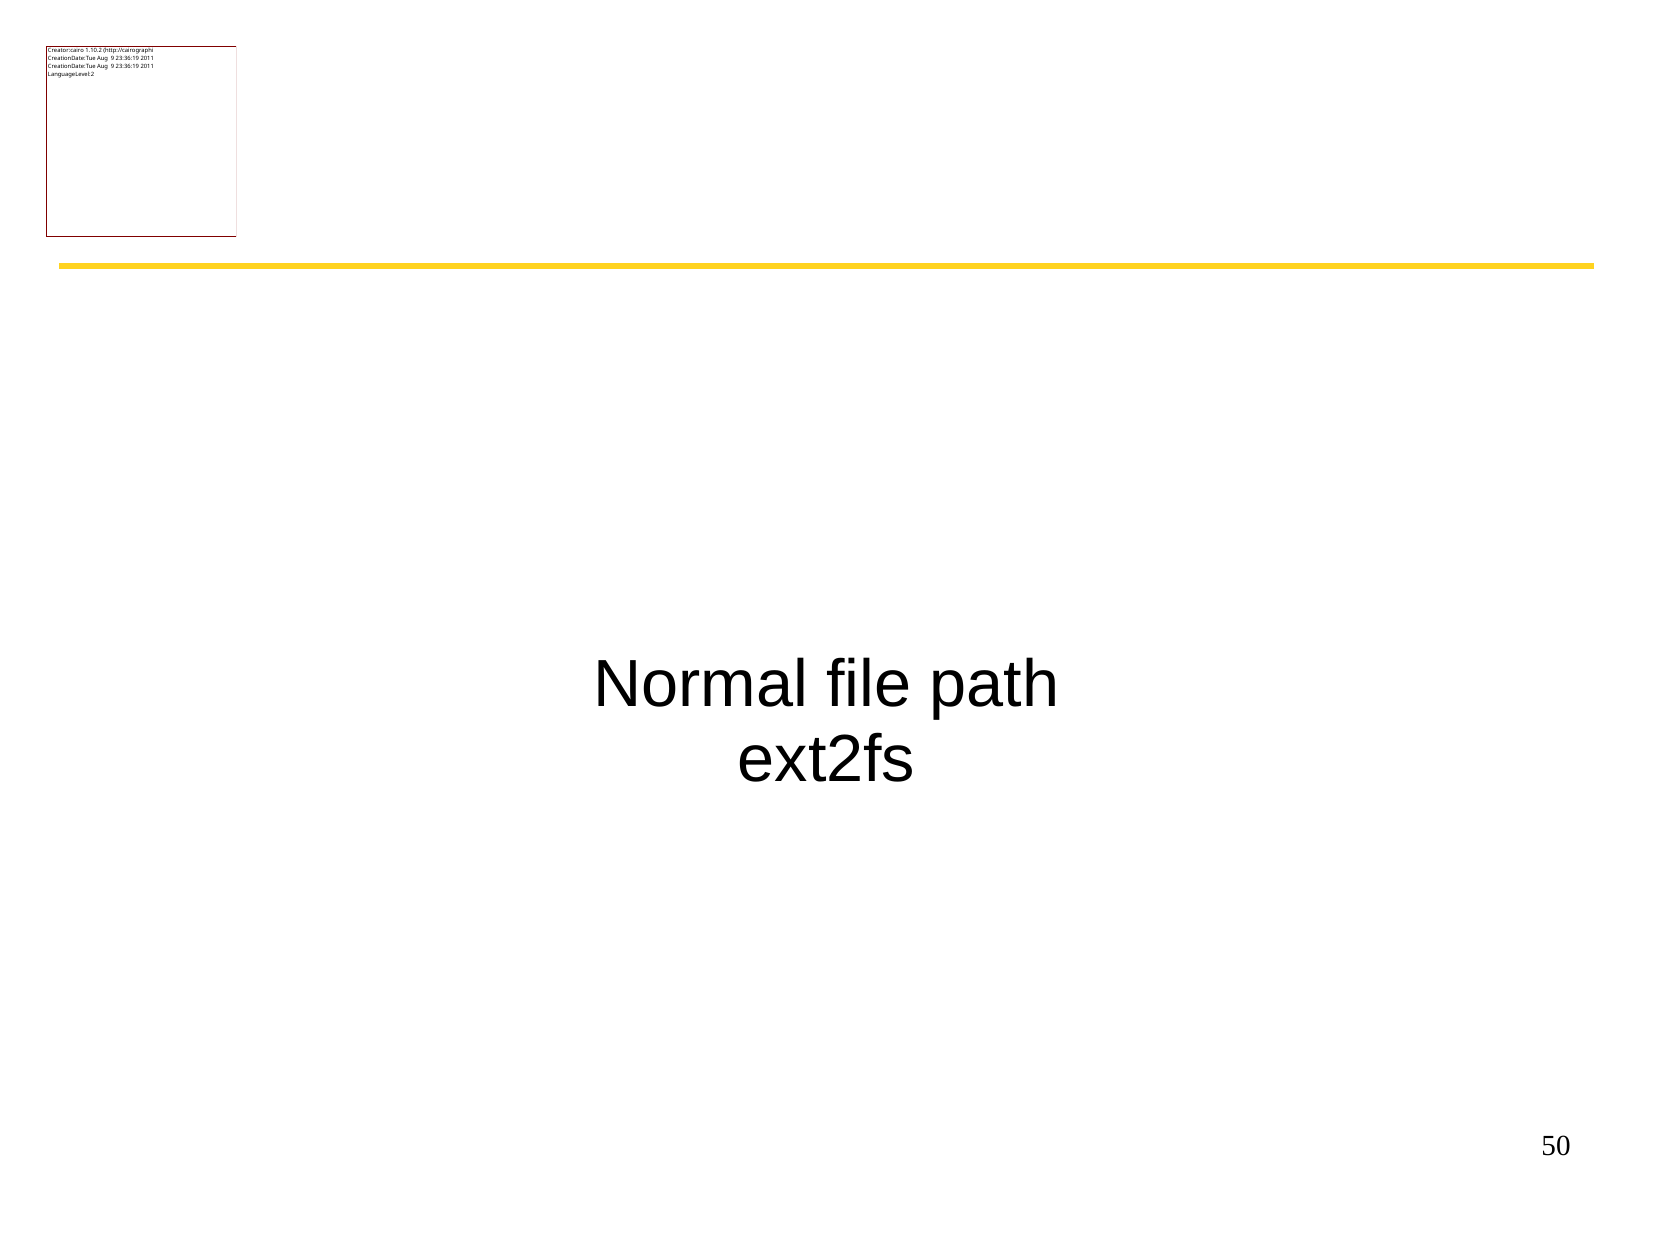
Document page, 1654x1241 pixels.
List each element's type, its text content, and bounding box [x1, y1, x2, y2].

subtitle Normal file path ext2fs [82, 290, 1571, 1152]
